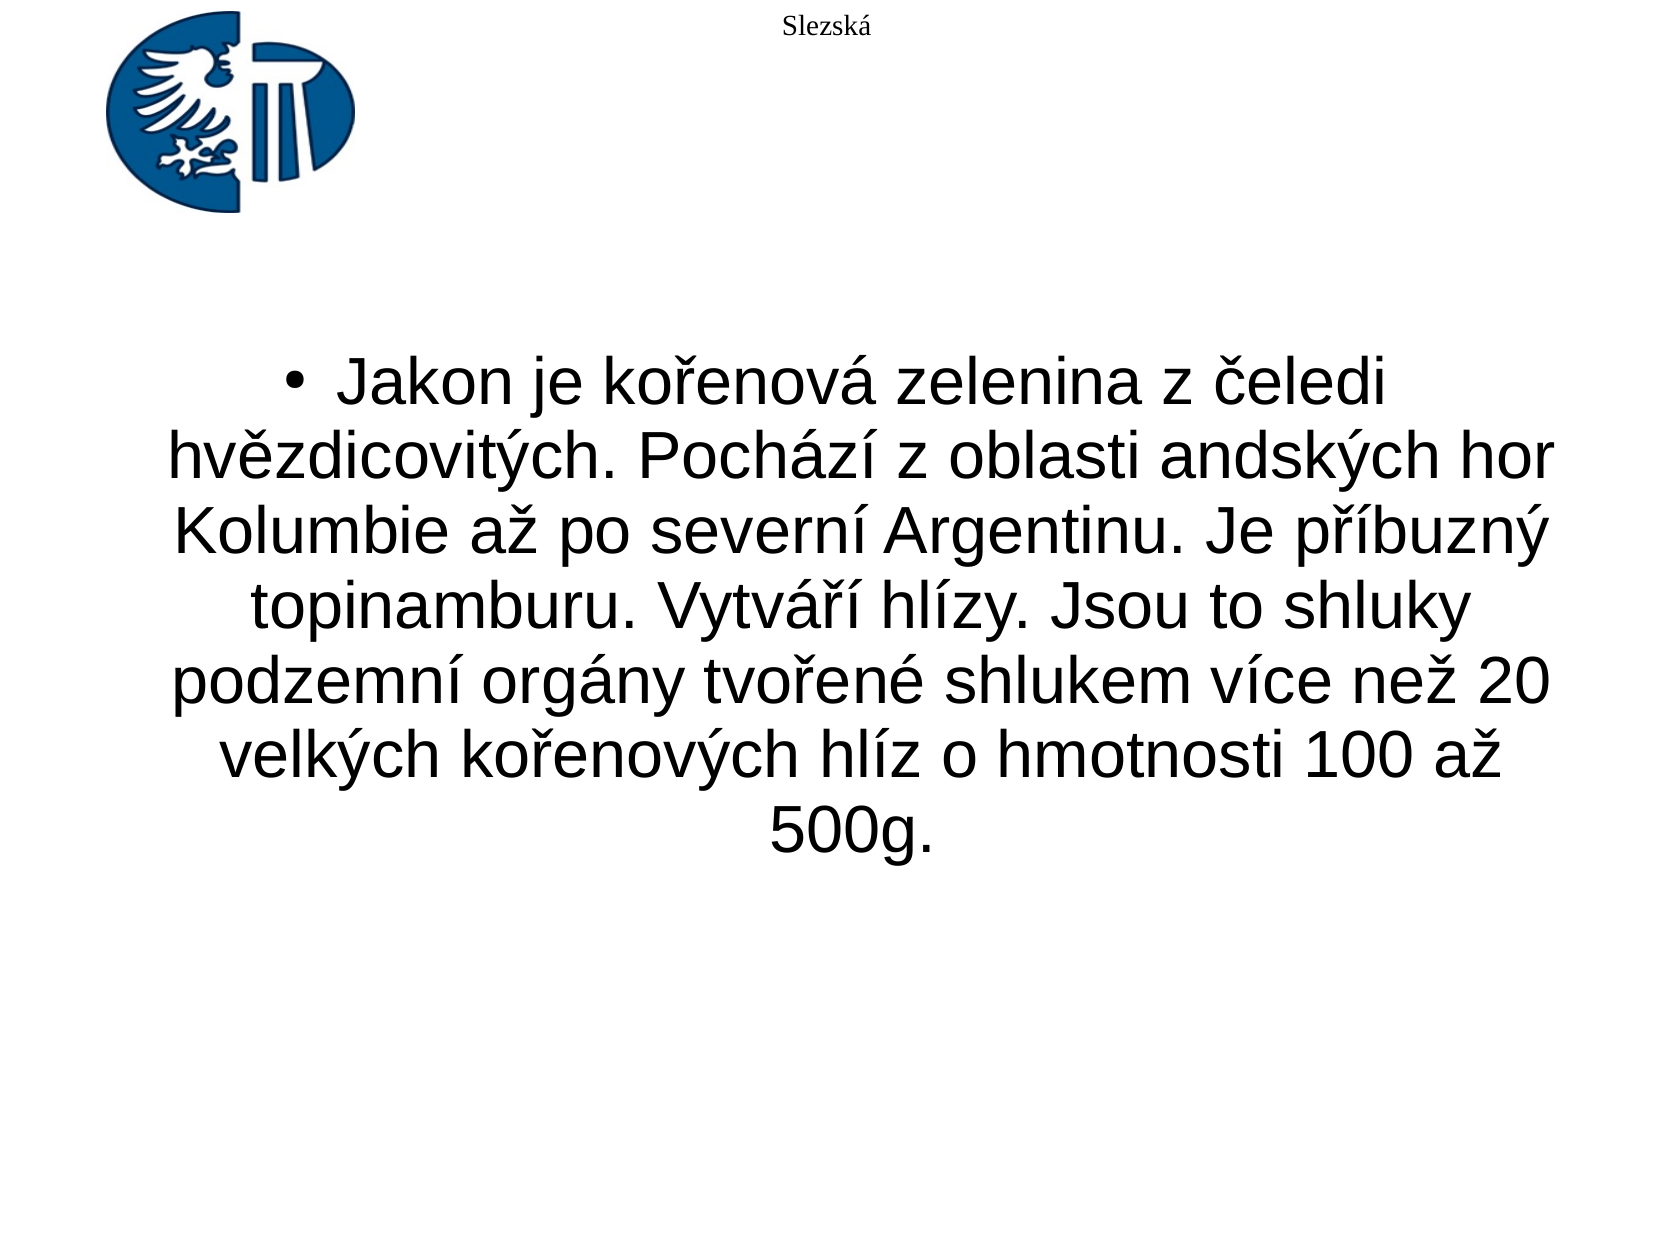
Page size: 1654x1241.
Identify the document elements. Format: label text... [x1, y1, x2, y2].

picture [106, 11, 355, 213]
list Jakon je kořenová zelenina z čeledi hvězdicovitých. Pochází z oblasti andských hor Kolumbie až po severní Argentinu. Je příbuzný topinamburu. Vytváří hlízy. Jsou to shluky podzemní orgány tvořené shlukem více než 20 velkých kořenových hlíz o hmotnosti 100 až 500g. [82, 343, 1571, 1063]
